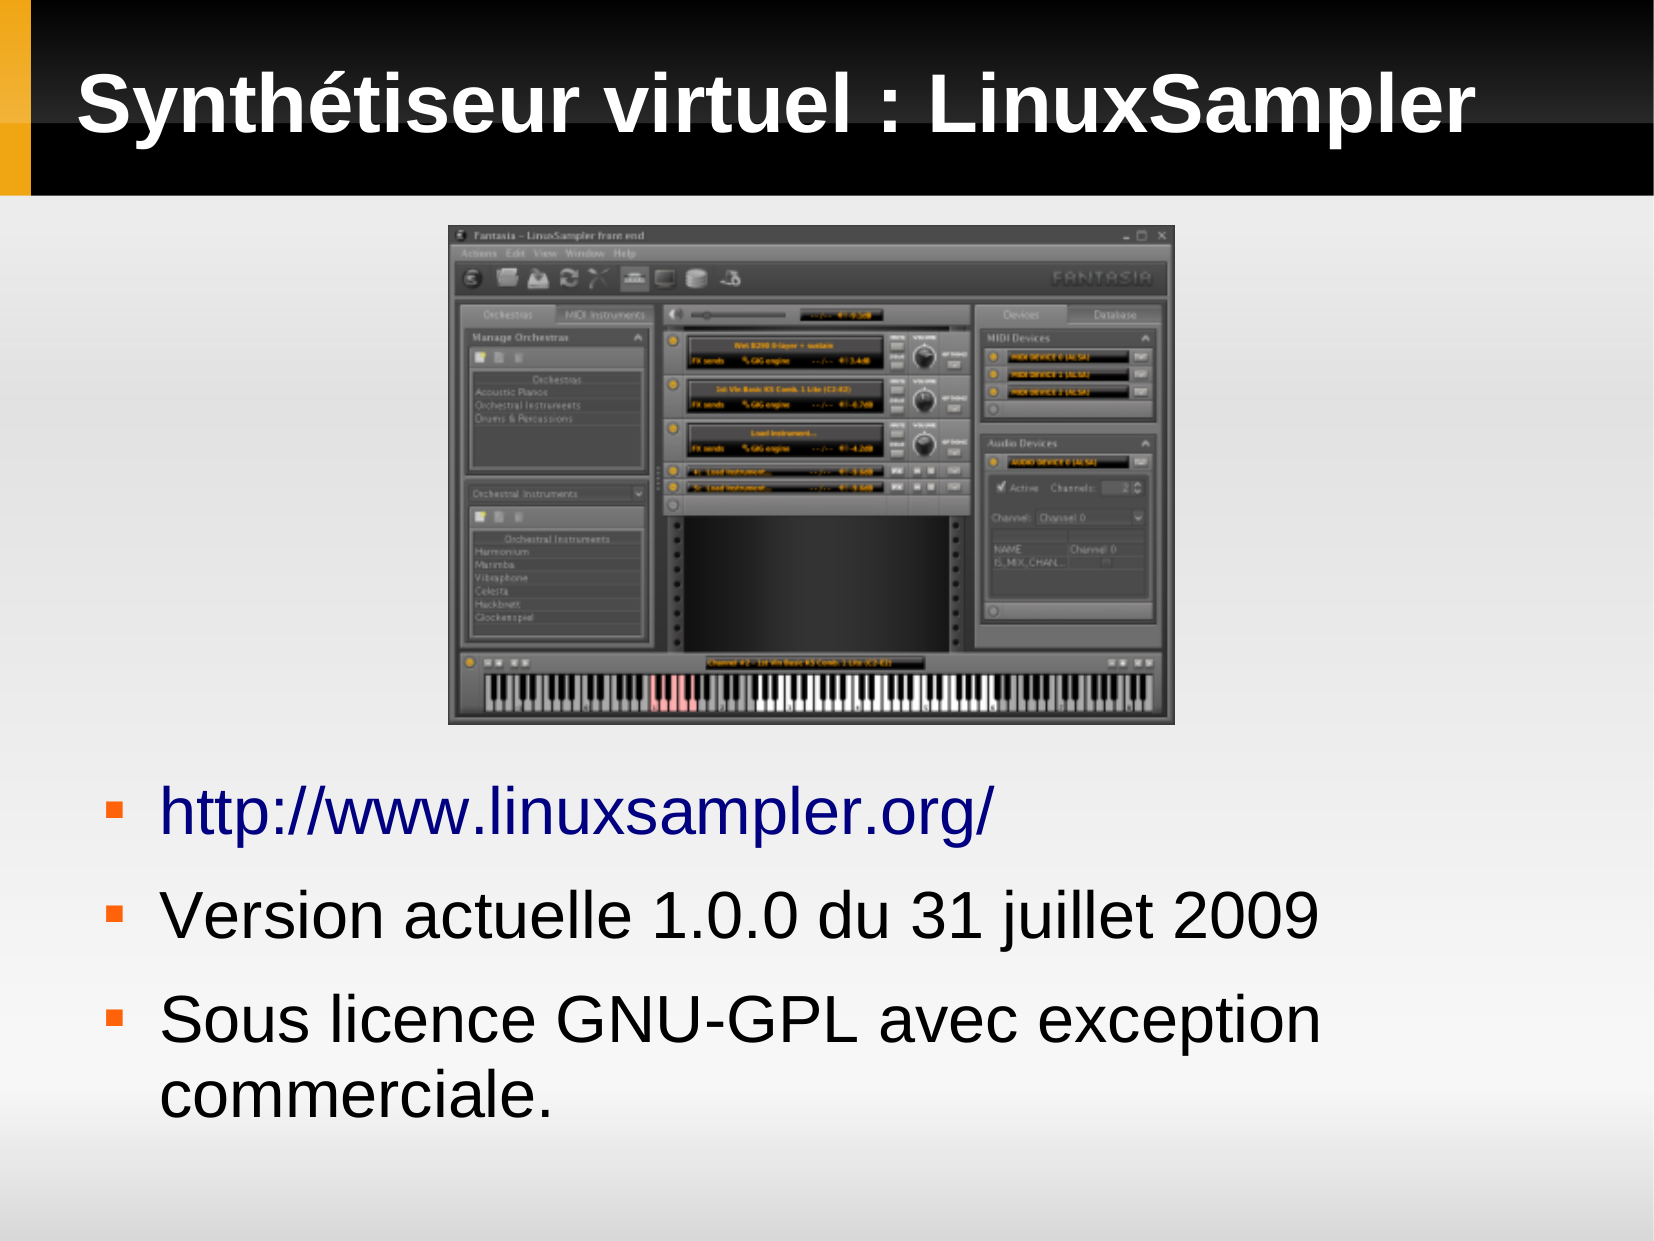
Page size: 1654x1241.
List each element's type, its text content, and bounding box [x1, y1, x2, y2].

picture [0, 0, 1654, 1241]
list http://www.linuxsampler.org/ Version actuelle 1.0.0 du 31 juillet 2009 Sous licence GNU-GPL avec exception commerciale. [88, 773, 1572, 1188]
title Synthétiseur virtuel : LinuxSampler [76, 7, 1565, 200]
